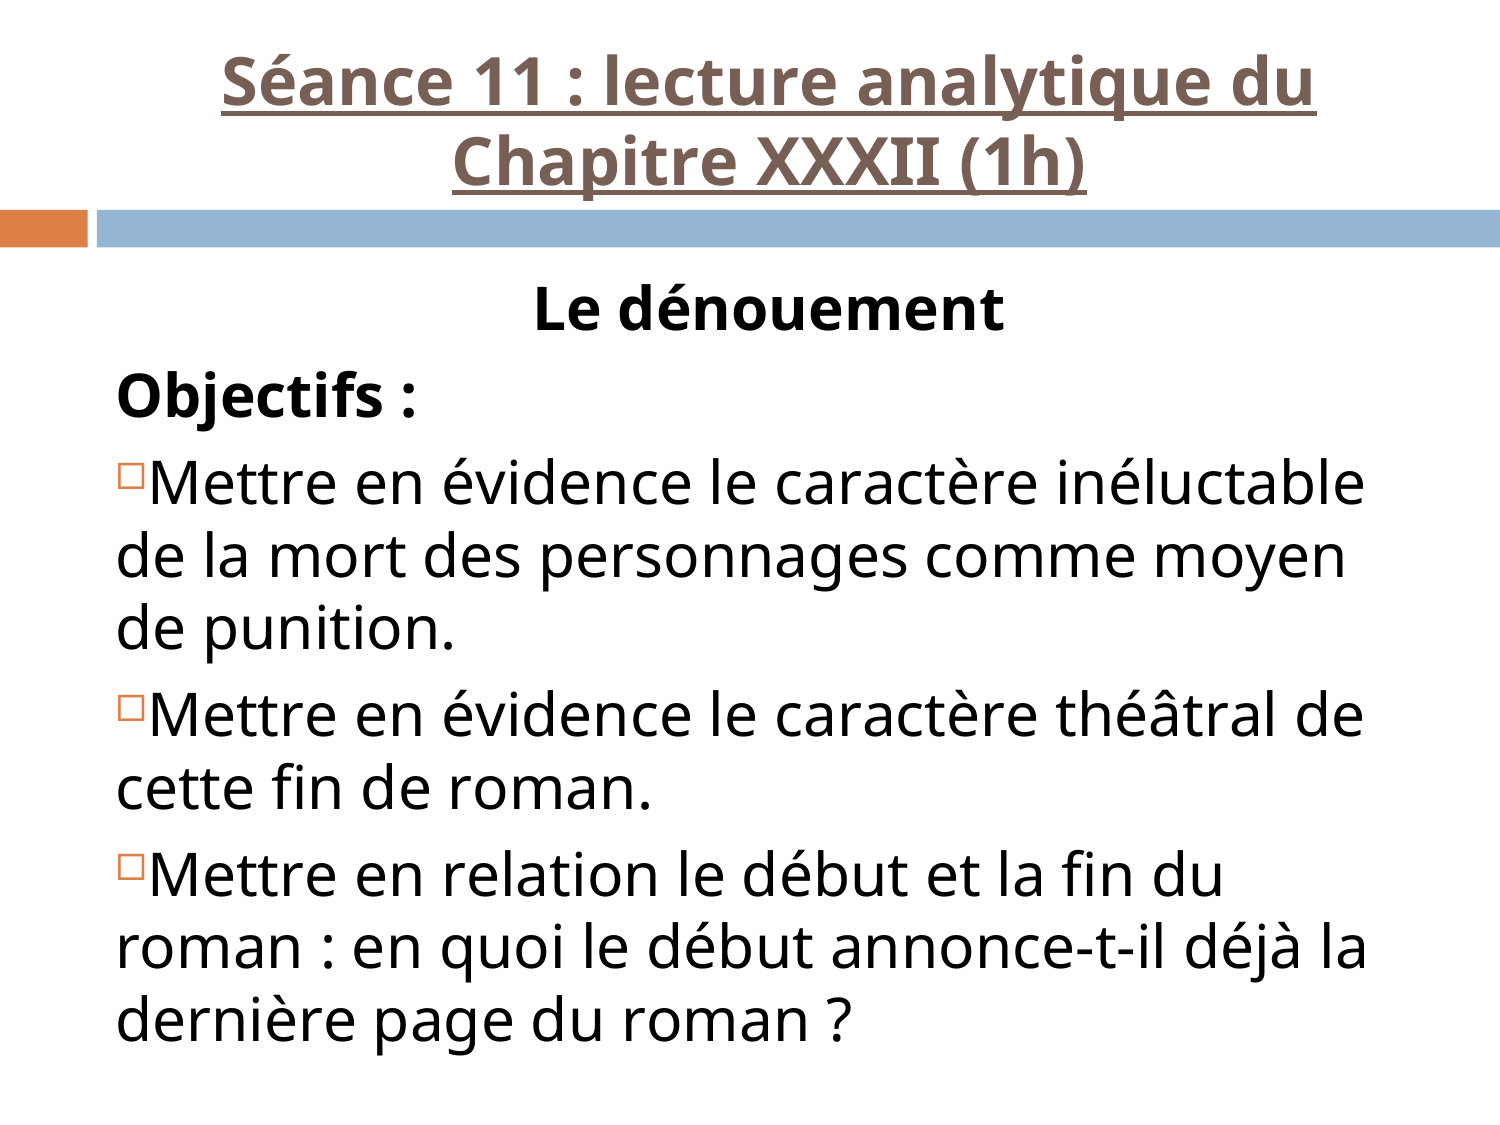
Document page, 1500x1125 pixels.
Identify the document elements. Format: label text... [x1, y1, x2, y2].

title Séance 11 : lecture analytique du Chapitre XXXII (1h) [100, 0, 1438, 262]
list Le dénouement Objectifs : Mettre en évidence le caractère inéluctable de la mort des personnages comme moyen de punition. Mettre en évidence le caractère théâtral de cette fin de roman. Mettre en relation le début et la fin du roman : en quoi le début annonce-t-il déjà la dernière page du roman ? [100, 262, 1438, 1125]
